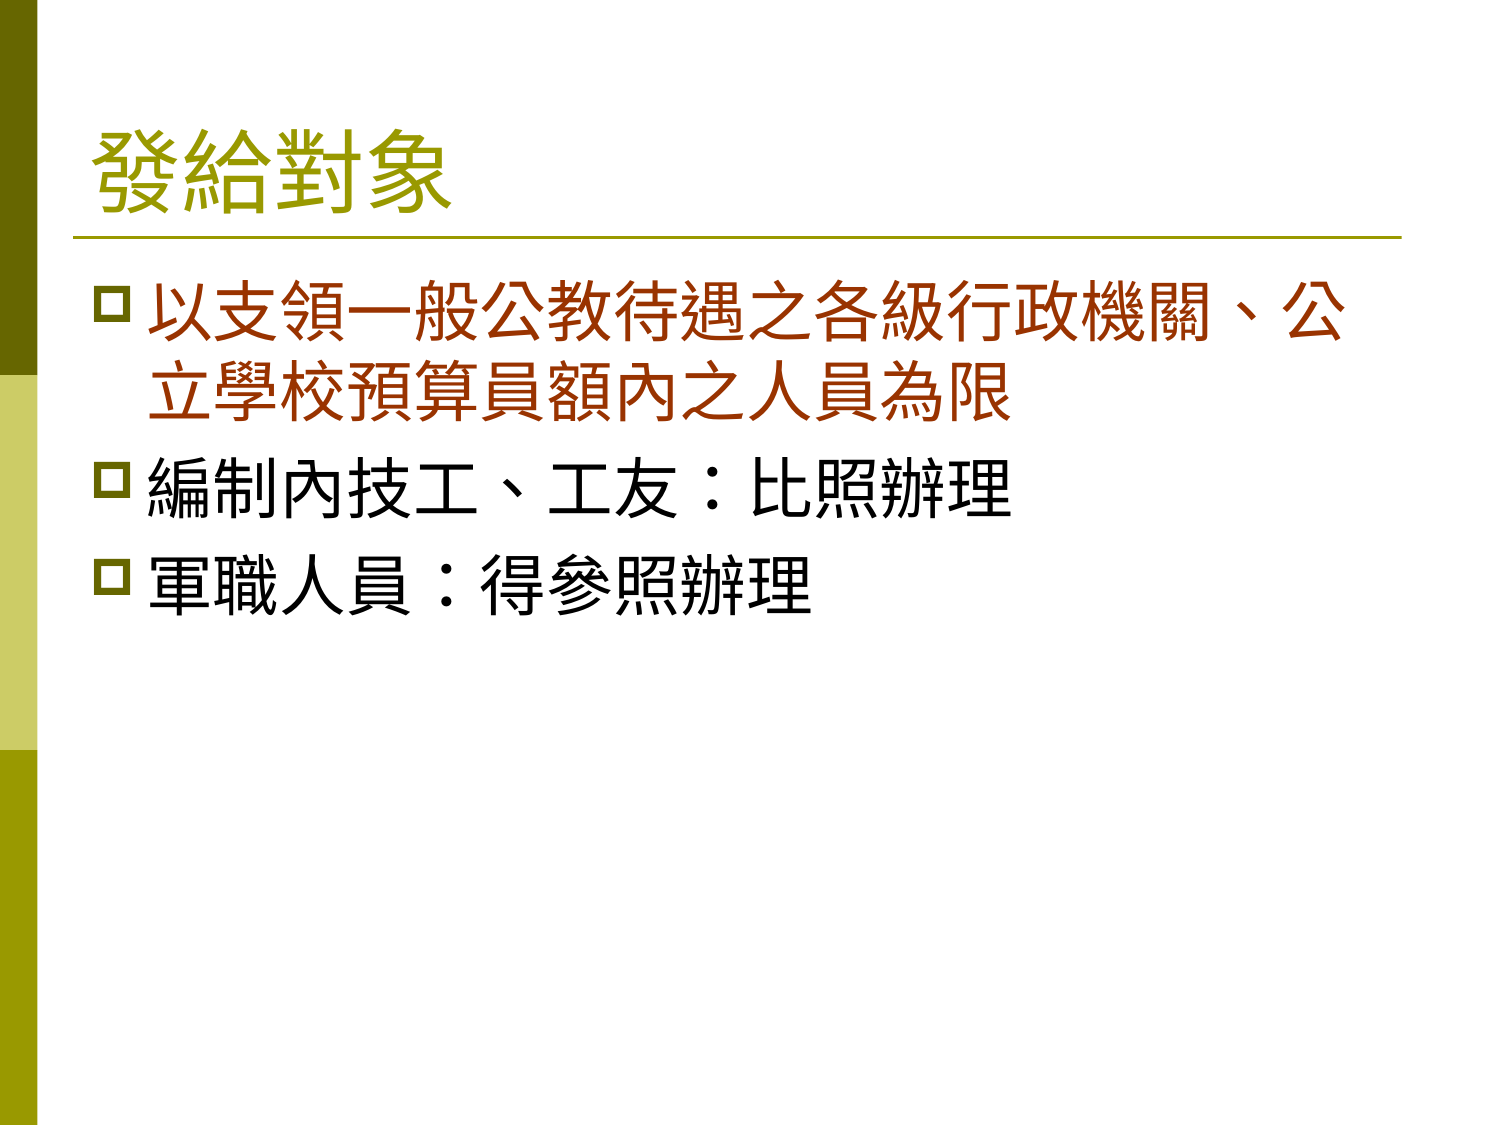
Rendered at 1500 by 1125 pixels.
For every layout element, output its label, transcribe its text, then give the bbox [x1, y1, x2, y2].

list 以支領一般公教待遇之各級行政機關、公立學校預算員額內之人員為限 編制內技工、工友：比照辦理 軍職人員：得參照辦理 [75, 262, 1426, 1006]
title 發給對象 [75, 45, 1426, 233]
